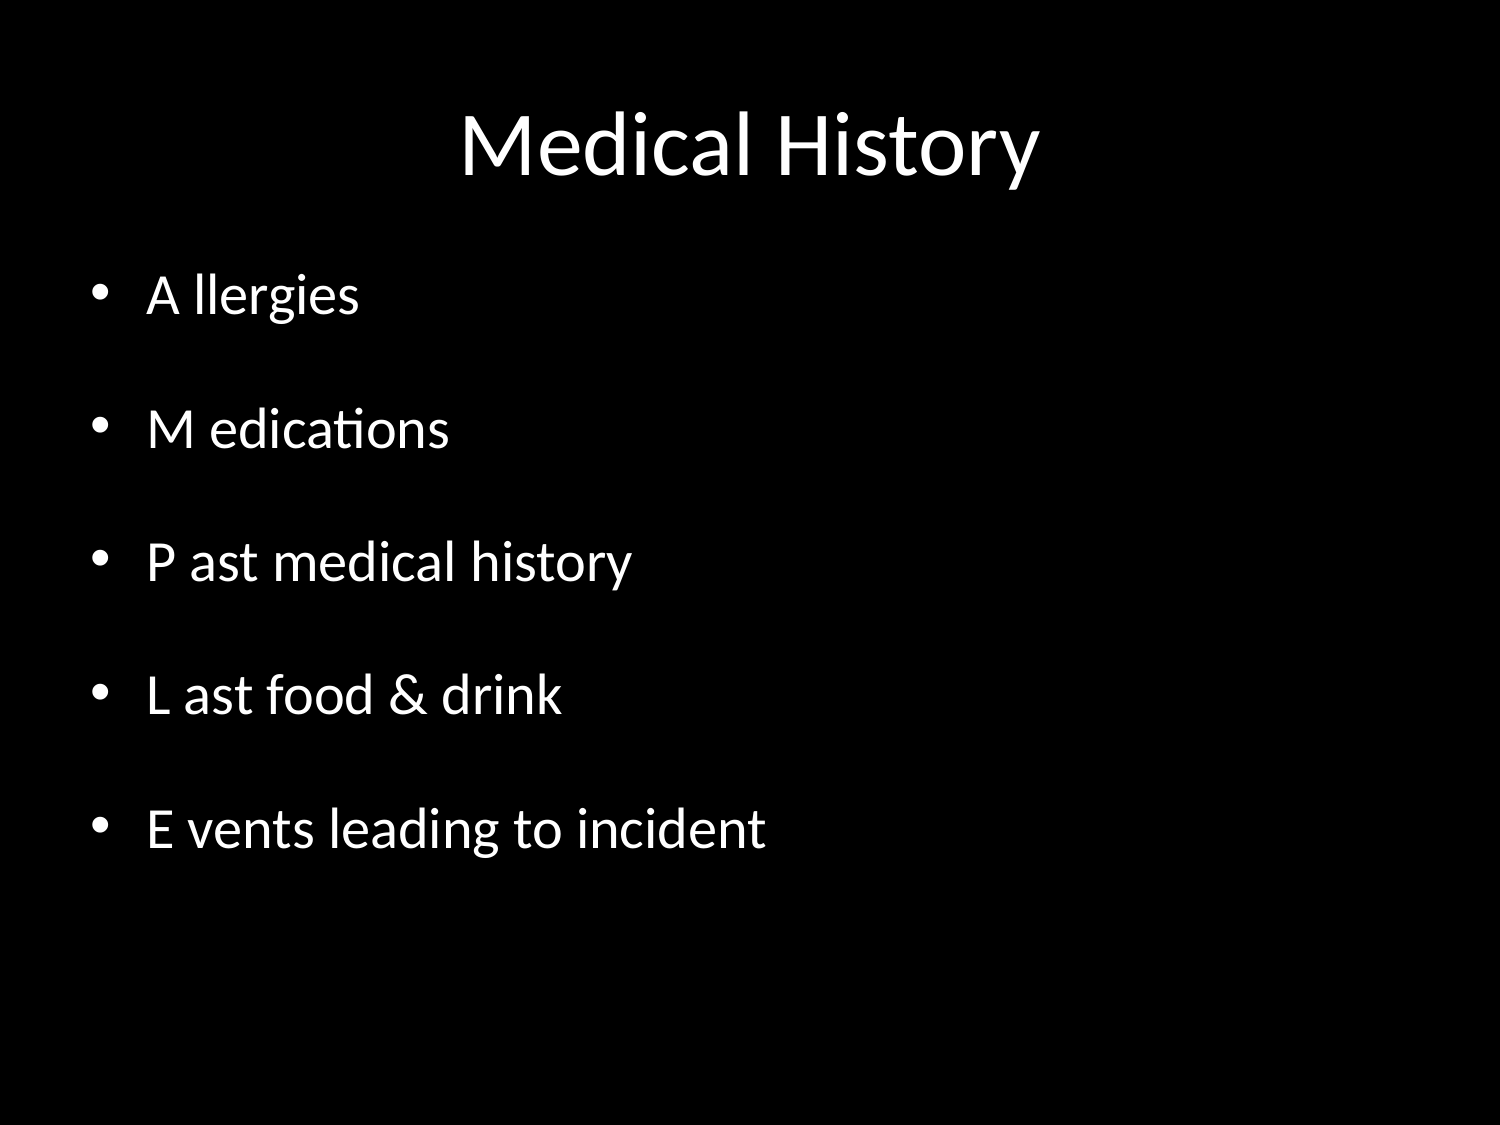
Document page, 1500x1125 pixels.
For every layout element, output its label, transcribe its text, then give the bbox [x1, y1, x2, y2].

list A llergies M edications P ast medical history L ast food & drink E vents leading to incident [75, 262, 1425, 1005]
title Medical History [75, 45, 1425, 233]
